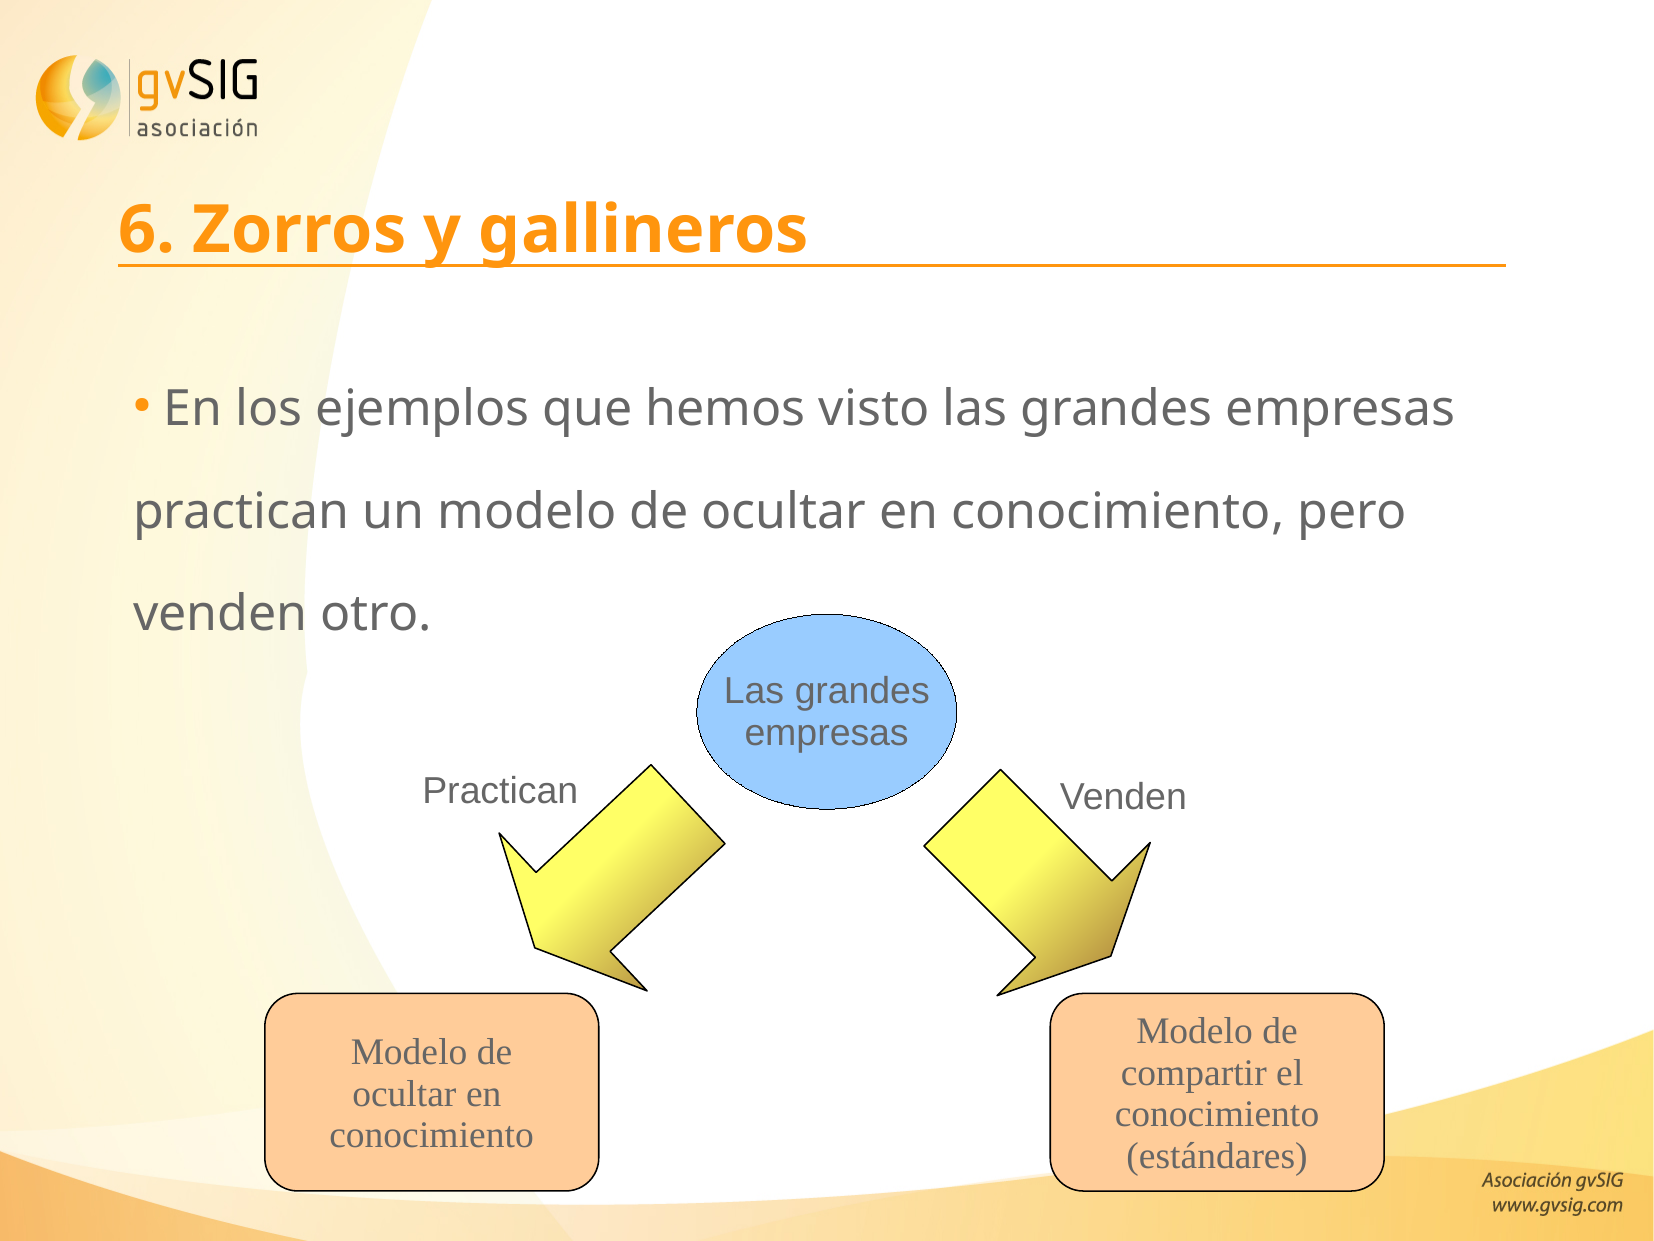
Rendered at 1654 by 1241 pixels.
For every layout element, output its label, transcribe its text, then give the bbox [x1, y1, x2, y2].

text_box Las grandes empresas [696, 614, 957, 810]
picture [0, 0, 1654, 1241]
text_box Modelo de compartir el conocimiento (estándares) [1050, 993, 1385, 1192]
text_box Modelo de ocultar en conocimiento [264, 993, 599, 1191]
title 6. Zorros y gallineros [118, 177, 1607, 276]
text_box Practican [407, 761, 594, 819]
text_box [923, 769, 1151, 996]
text_box [499, 764, 726, 991]
text_box Venden [1045, 767, 1202, 825]
text_box En los ejemplos que hemos visto las grandes empresas practican un modelo de ocultar en conocimiento, pero venden otro. [118, 330, 1477, 579]
